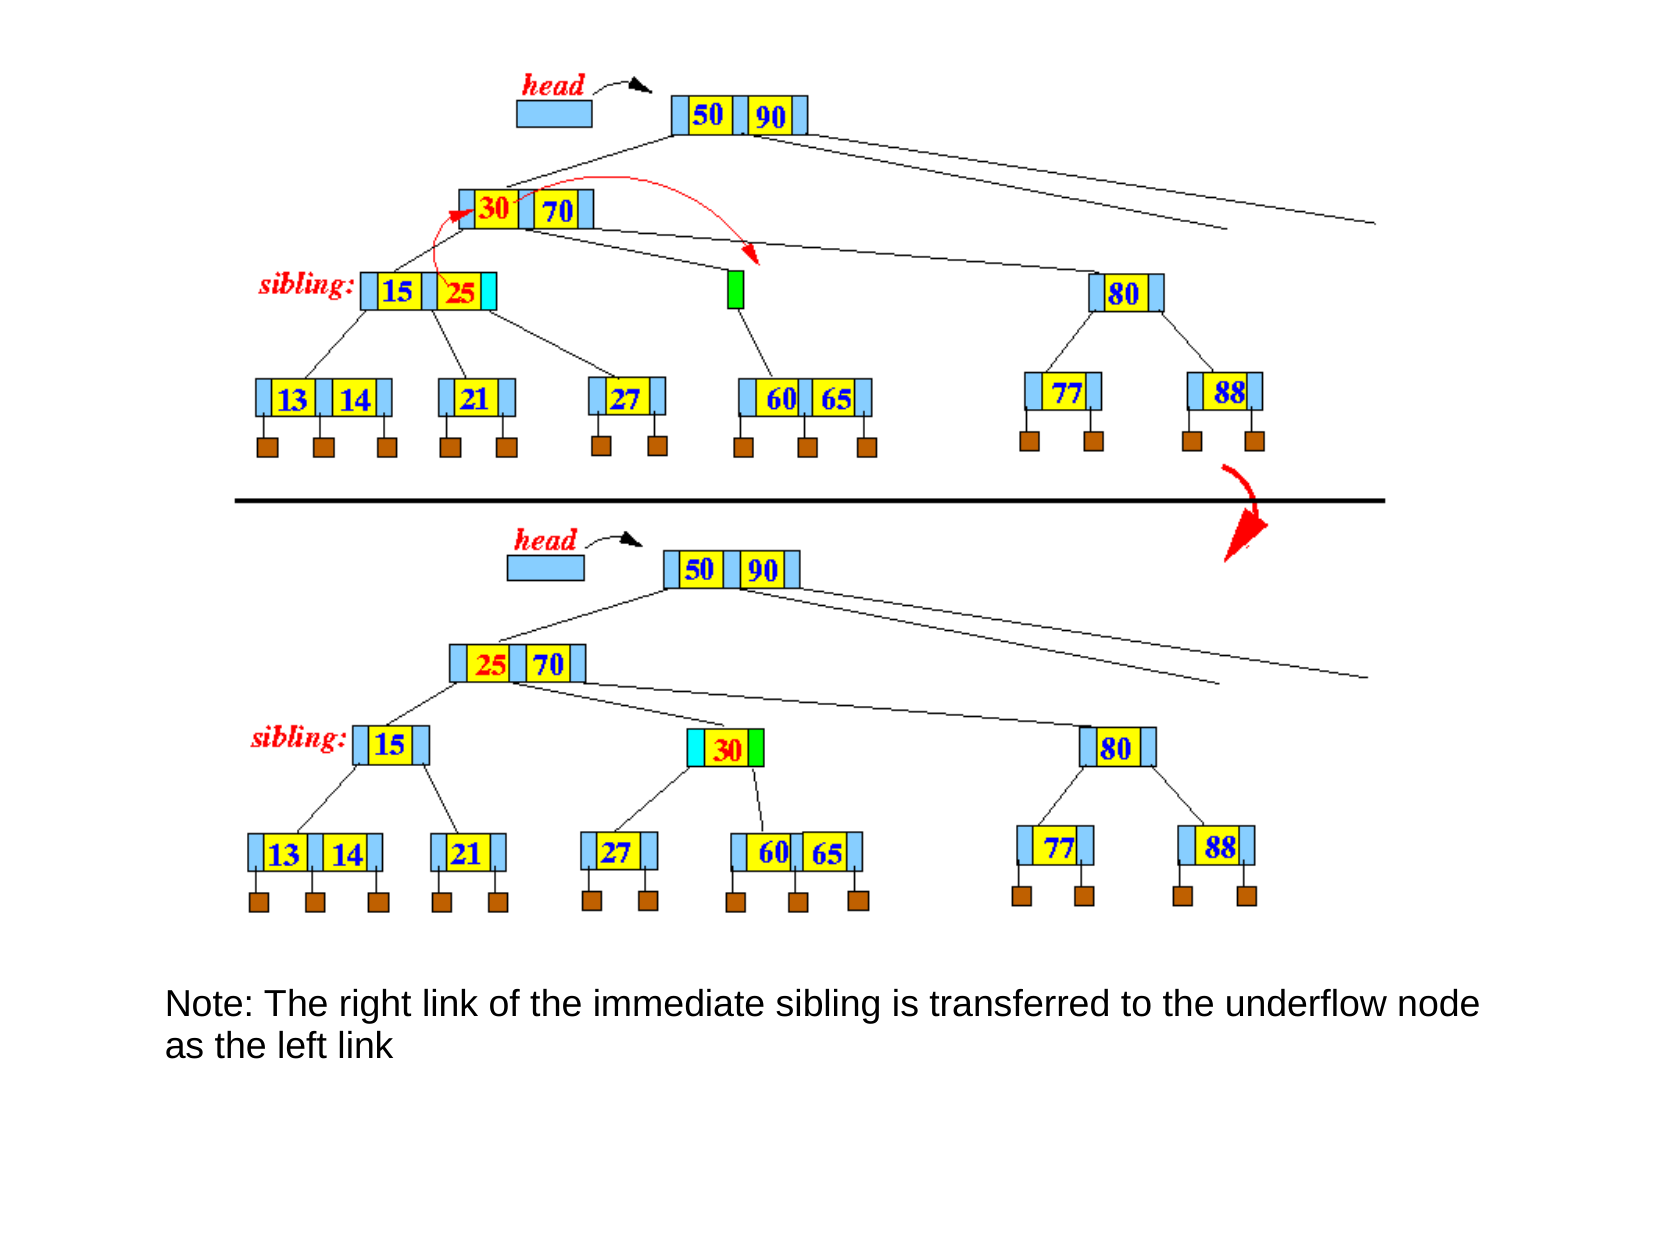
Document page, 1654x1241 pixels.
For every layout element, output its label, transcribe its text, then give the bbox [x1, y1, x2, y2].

text_box Note: The right link of the immediate sibling is transferred to the underflow node as the left link [150, 975, 1538, 1074]
picture [196, 61, 1423, 927]
